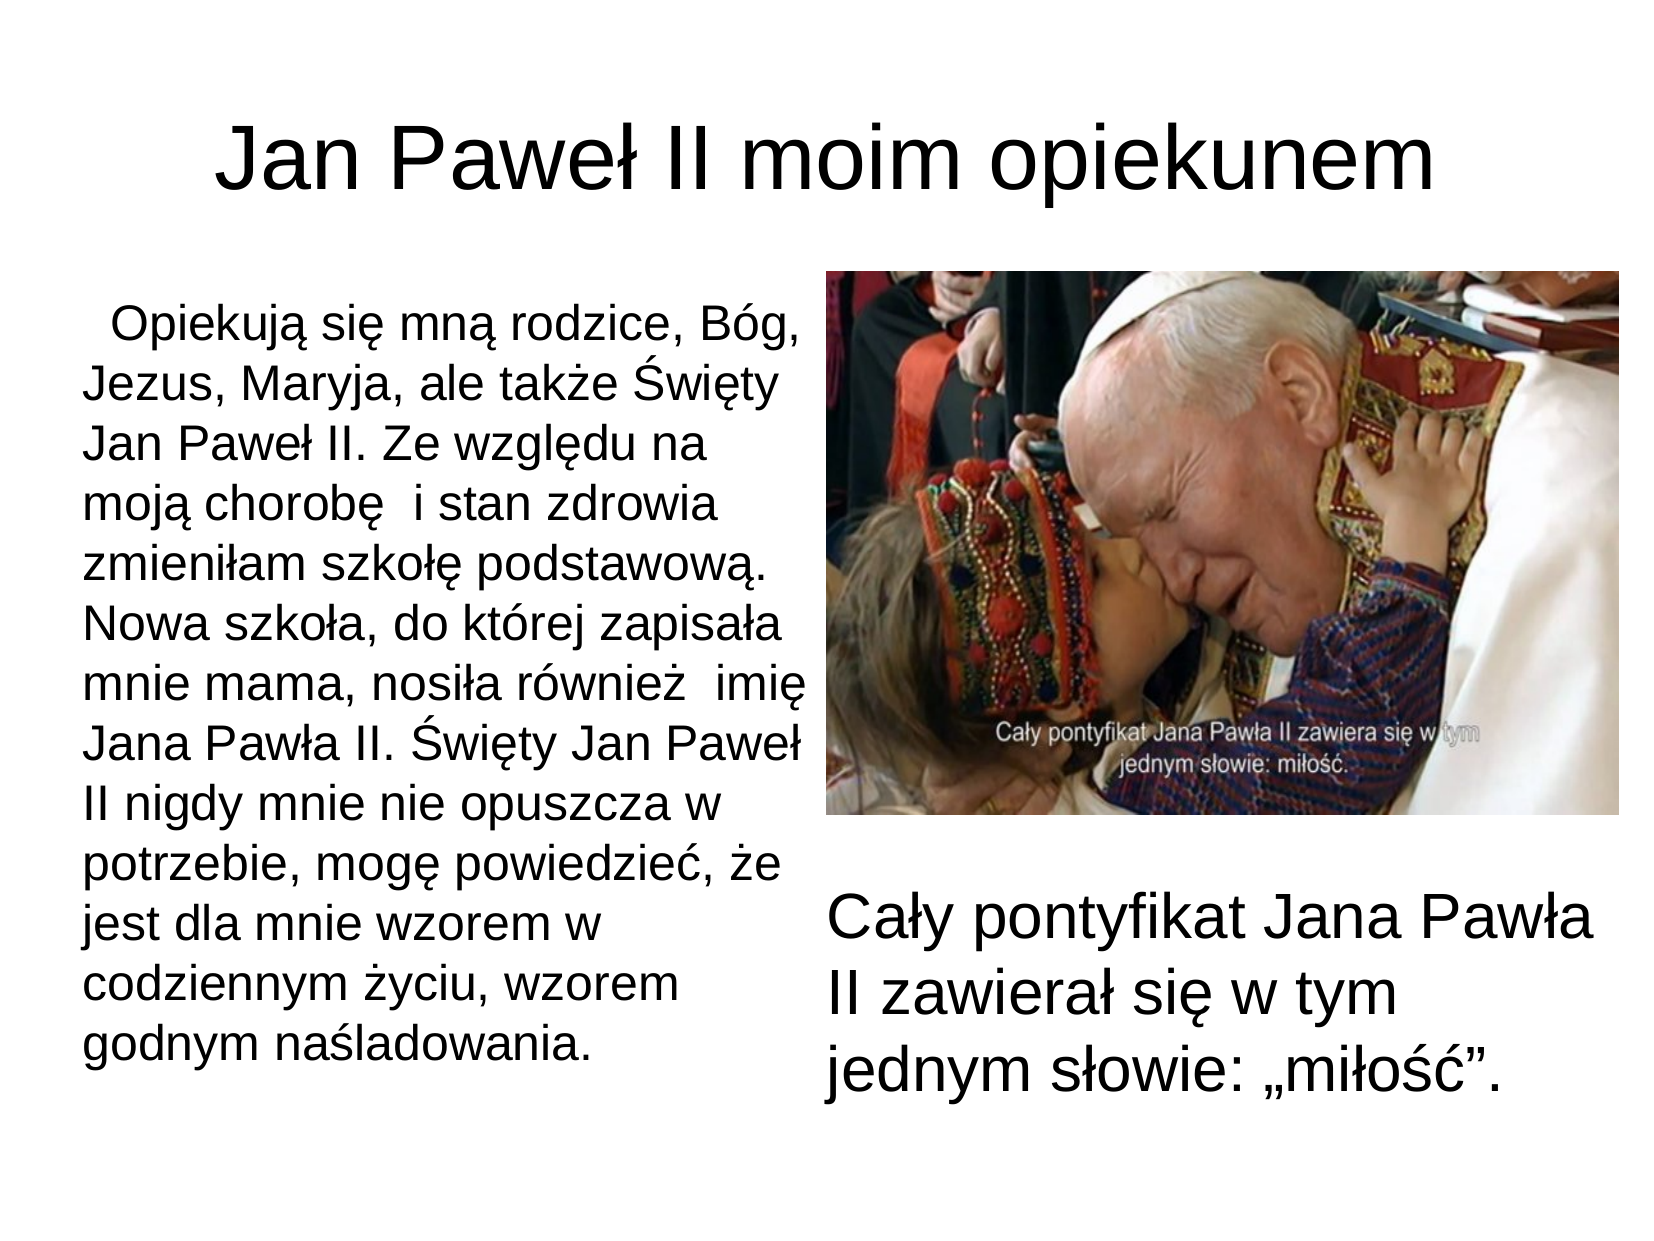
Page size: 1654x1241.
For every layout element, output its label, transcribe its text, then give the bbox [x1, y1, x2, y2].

list Opiekują się mną rodzice, Bóg, Jezus, Maryja, ale także Święty Jan Paweł II. Ze względu na moją chorobę i stan zdrowia zmieniłam szkołę podstawową. Nowa szkoła, do której zapisała mnie mama, nosiła również imię Jana Pawła II. Święty Jan Paweł II nigdy mnie nie opuszcza w potrzebie, mogę powiedzieć, że jest dla mnie wzorem w codziennym życiu, wzorem godnym naśladowania. [82, 290, 809, 1127]
picture [826, 271, 1619, 815]
list Cały pontyfikat Jana Pawła II zawierał się w tym jednym słowie: „miłość”. [826, 874, 1595, 1172]
title Jan Paweł II moim opiekunem [82, 49, 1571, 257]
